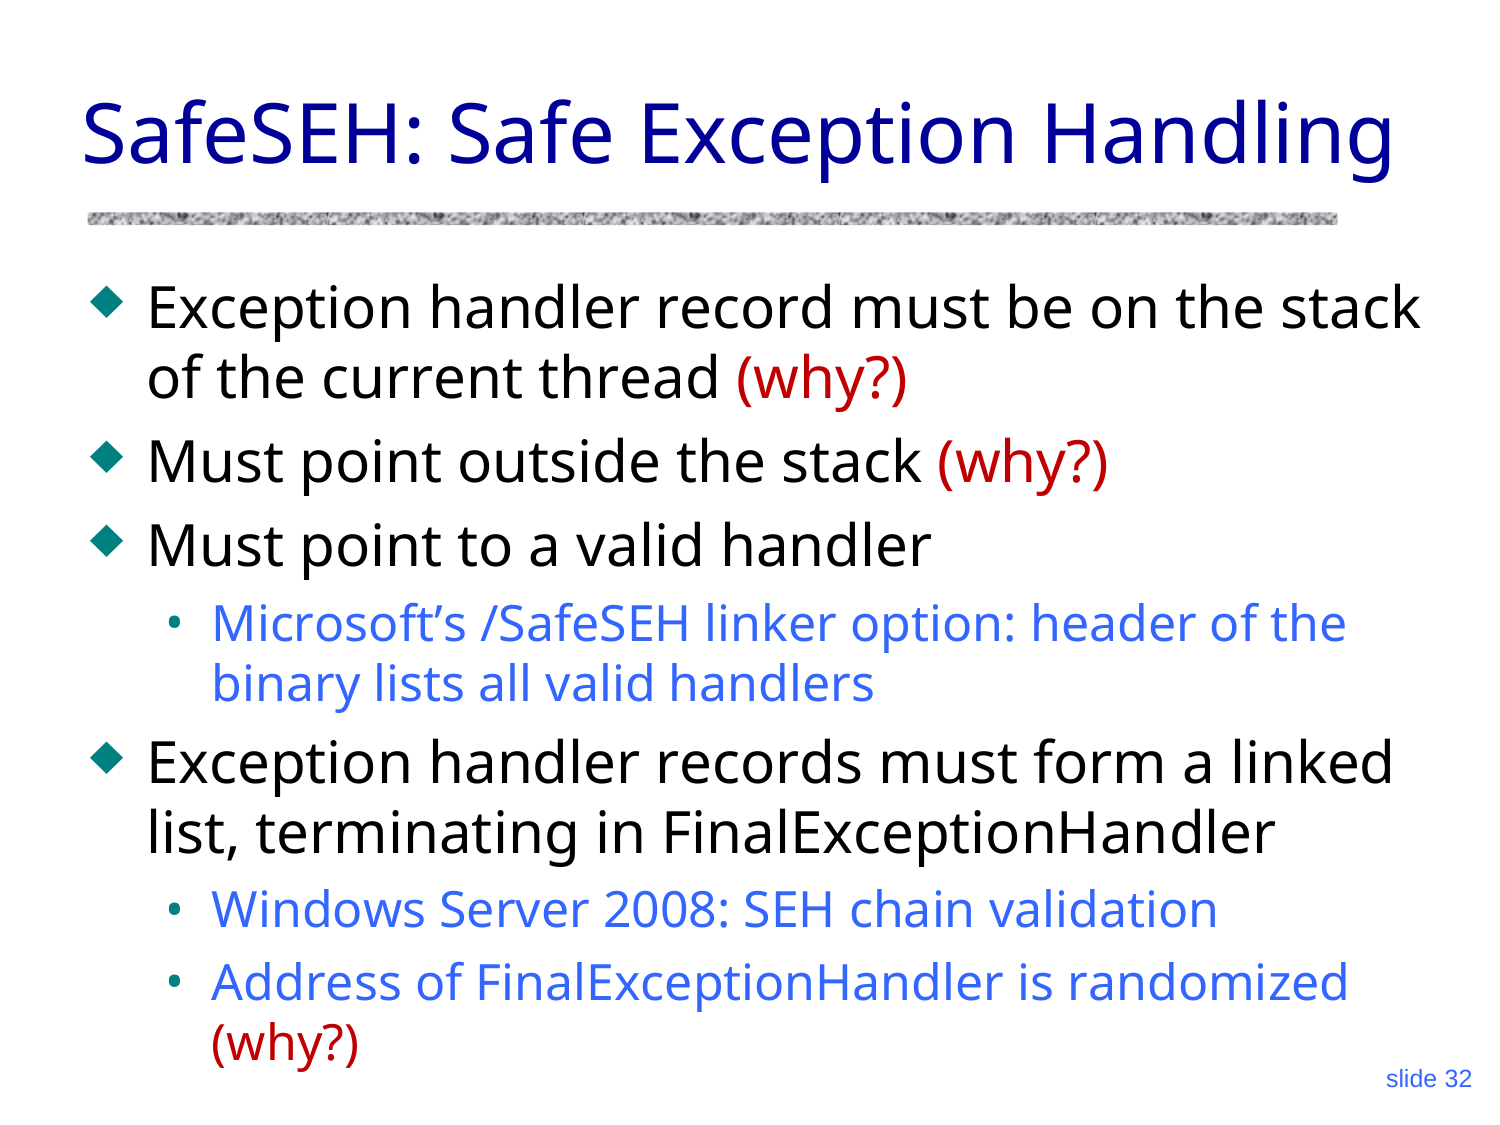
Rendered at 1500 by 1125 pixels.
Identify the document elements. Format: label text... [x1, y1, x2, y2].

title SafeSEH: Safe Exception Handling [66, 37, 1425, 188]
list Exception handler record must be on the stack of the current thread (why?) Must point outside the stack (why?) Must point to a valid handler Microsoft’s /SafeSEH linker option: header of the binary lists all valid handlers Exception handler records must form a linked list, terminating in FinalExceptionHandler Windows Server 2008: SEH chain validation Address of FinalExceptionHandler is randomized (why?) [75, 262, 1488, 1101]
text_box slide <number> [1174, 1025, 1488, 1101]
picture [87, 212, 1338, 226]
